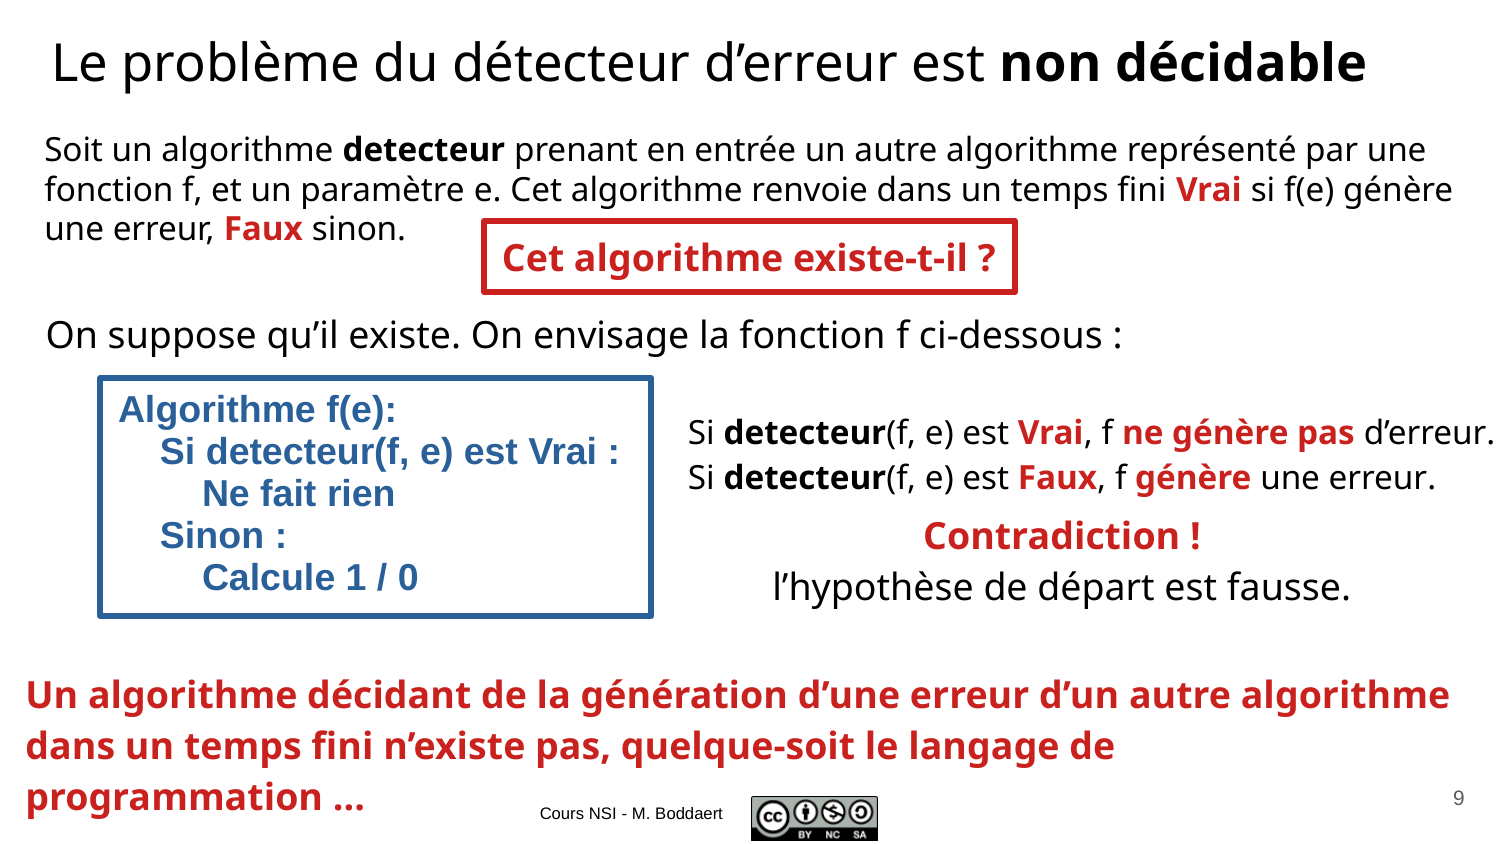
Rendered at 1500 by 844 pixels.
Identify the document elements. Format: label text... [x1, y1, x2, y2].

text_box Un algorithme décidant de la génération d’une erreur d’un autre algorithme dans un temps fini n’existe pas, quelque-soit le langage de programmation ... [10, 661, 1477, 764]
title Le problème du détecteur d’erreur est non décidable [51, 13, 1449, 108]
text_box On suppose qu’il existe. On envisage la fonction f ci-dessous : [30, 301, 1111, 366]
text_box Algorithme f(e): Si detecteur(f, e) est Vrai : Ne fait rien Sinon : Calcule 1 / 0 [100, 377, 652, 617]
text_box Contradiction ! l’hypothèse de départ est fausse. [757, 509, 1351, 612]
text_box Si detecteur(f, e) est Vrai, f ne génère pas d’erreur. Si detecteur(f, e) est Faux, f génère une erreur. [673, 401, 1497, 504]
text_box Cet algorithme existe-t-il ? [484, 224, 989, 289]
slide_number <numéro> [1389, 764, 1480, 830]
picture [751, 796, 878, 841]
text_box Soit un algorithme detecteur prenant en entrée un autre algorithme représenté par une fonction f, et un paramètre e. Cet algorithme renvoie dans un temps fini Vrai si f(e) génère une erreur, Faux sinon. [29, 120, 1477, 237]
